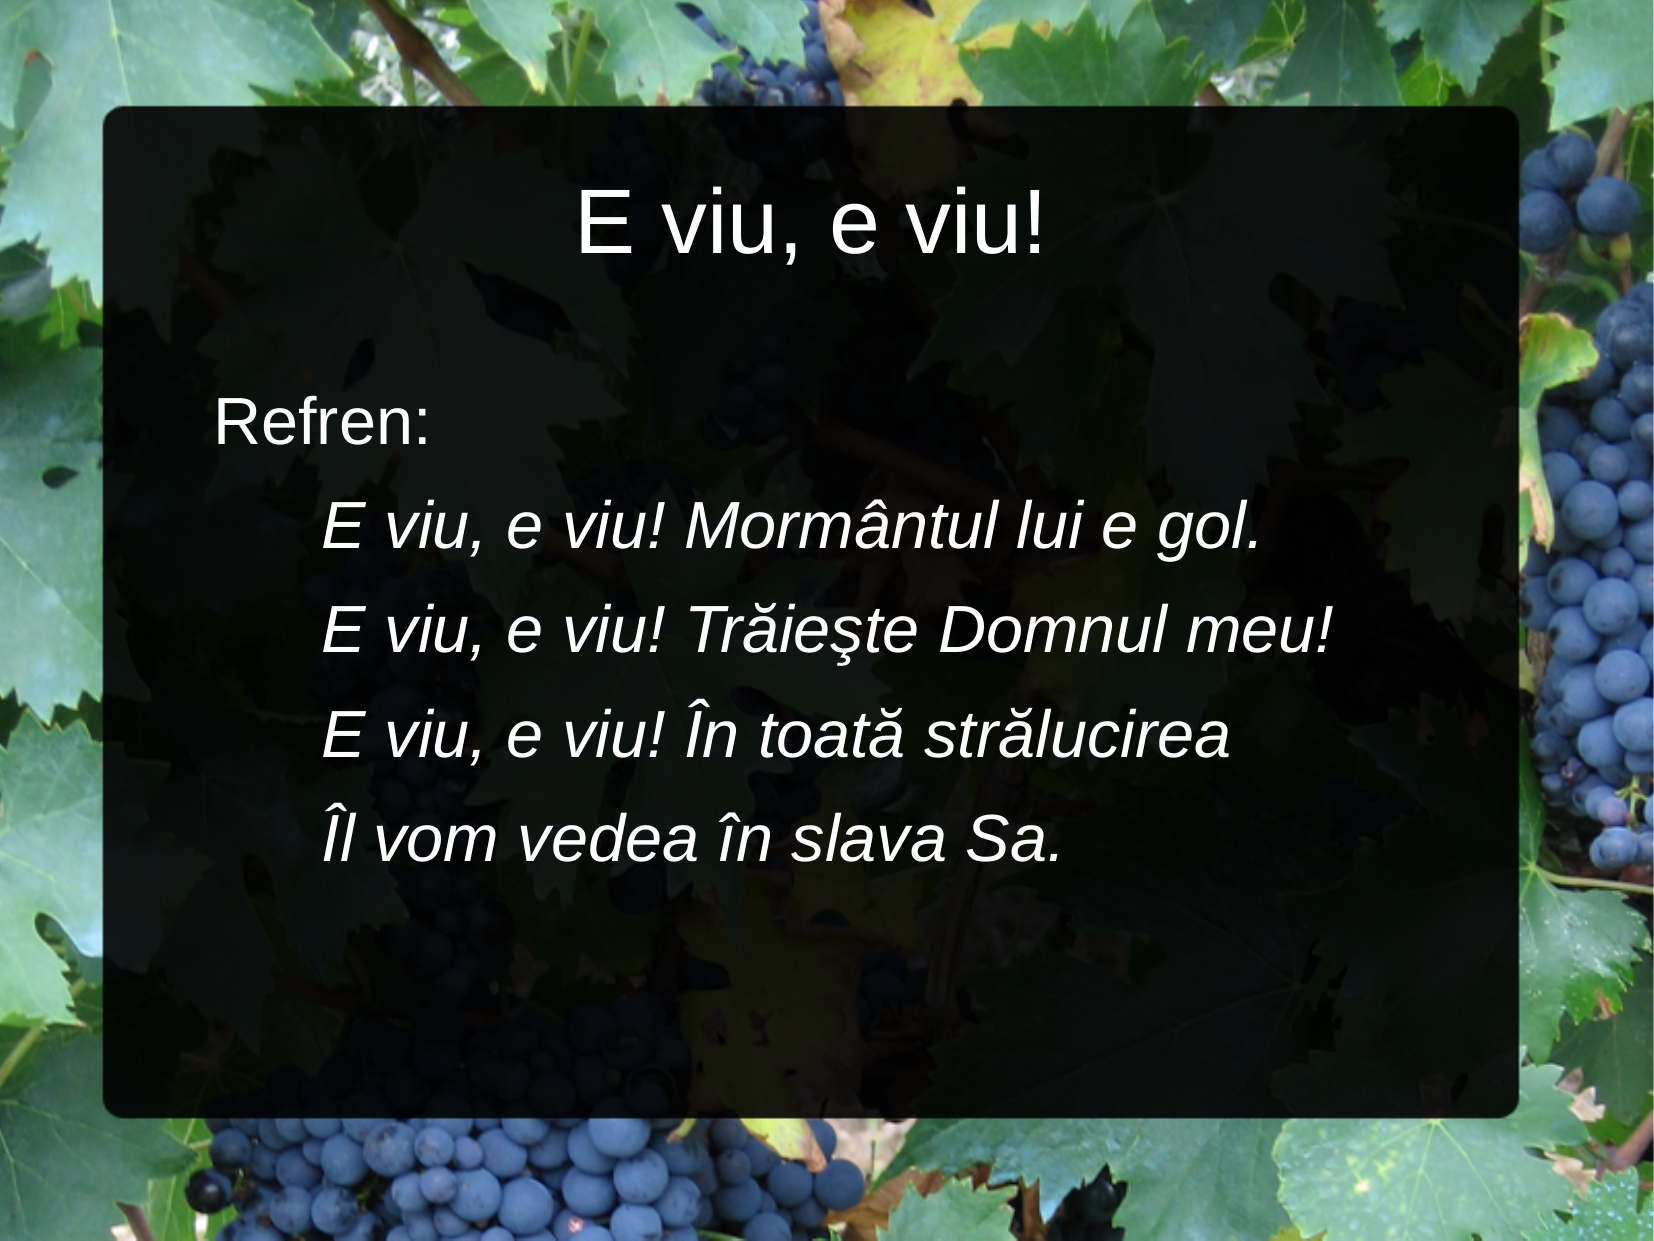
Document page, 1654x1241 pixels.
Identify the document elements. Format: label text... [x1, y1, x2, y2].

list Refren: E viu, e viu! Mormântul lui e gol. E viu, e viu! Trăieşte Domnul meu! E viu, e viu! În toată strălucirea Îl vom vedea în slava Sa. [177, 383, 1477, 876]
picture [0, 0, 1654, 1241]
title E viu, e viu! [118, 117, 1506, 325]
